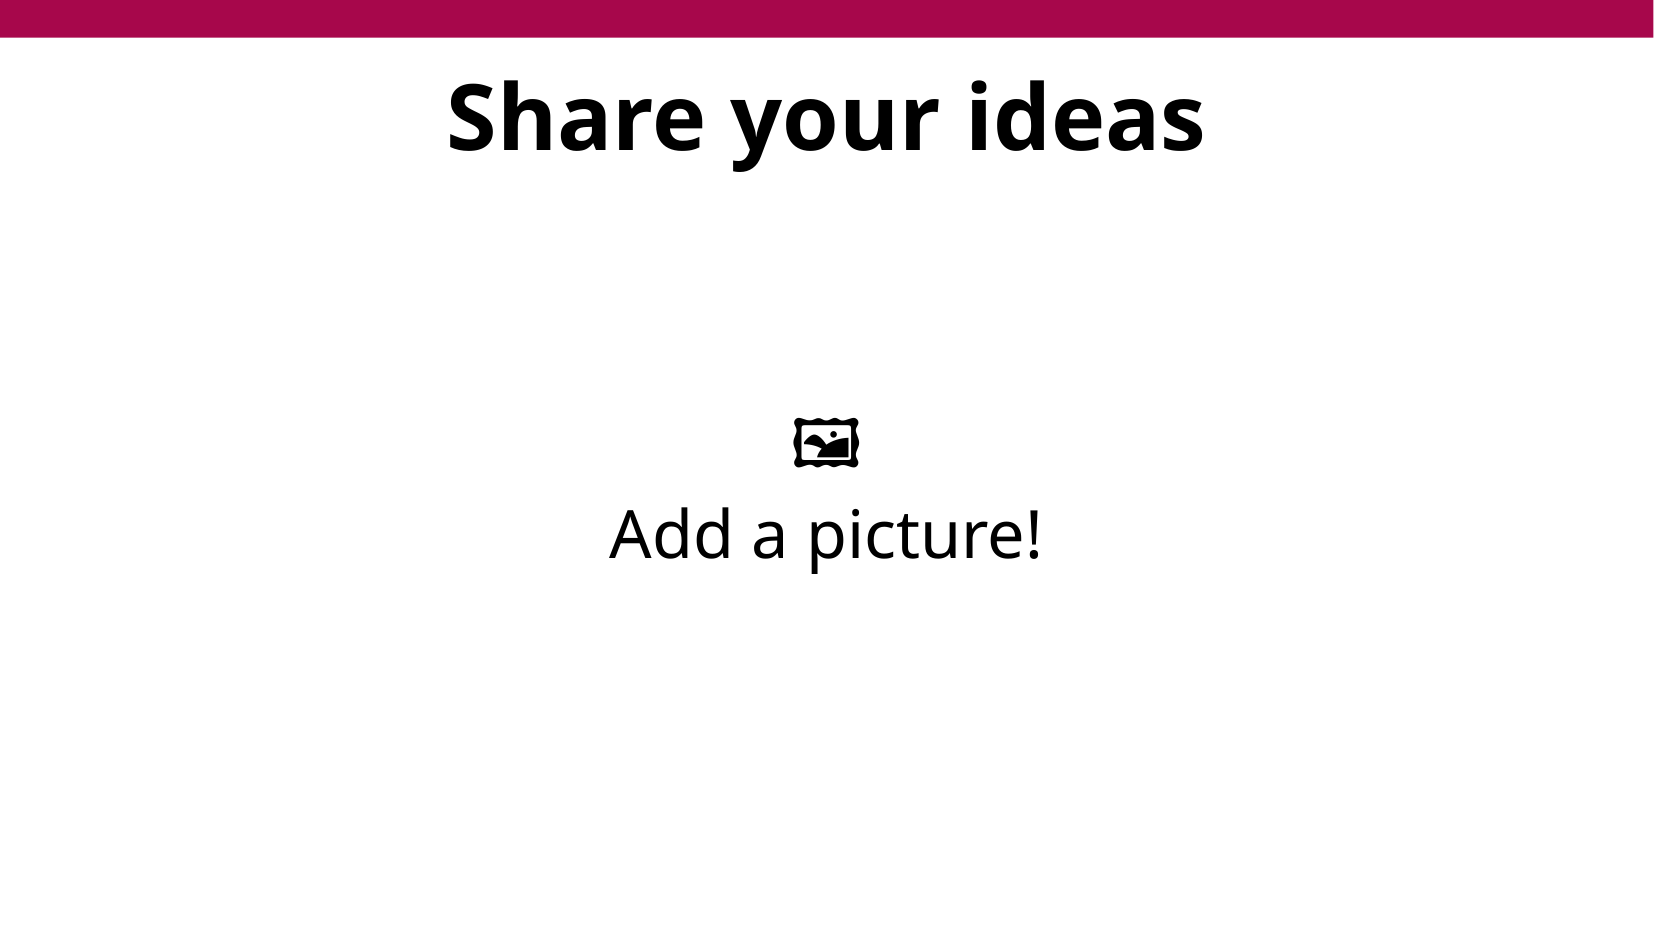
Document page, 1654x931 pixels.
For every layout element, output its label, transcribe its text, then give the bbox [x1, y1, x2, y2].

title Share your ideas [82, 37, 1571, 193]
subtitle 🖼 Add a picture! [82, 217, 1571, 757]
